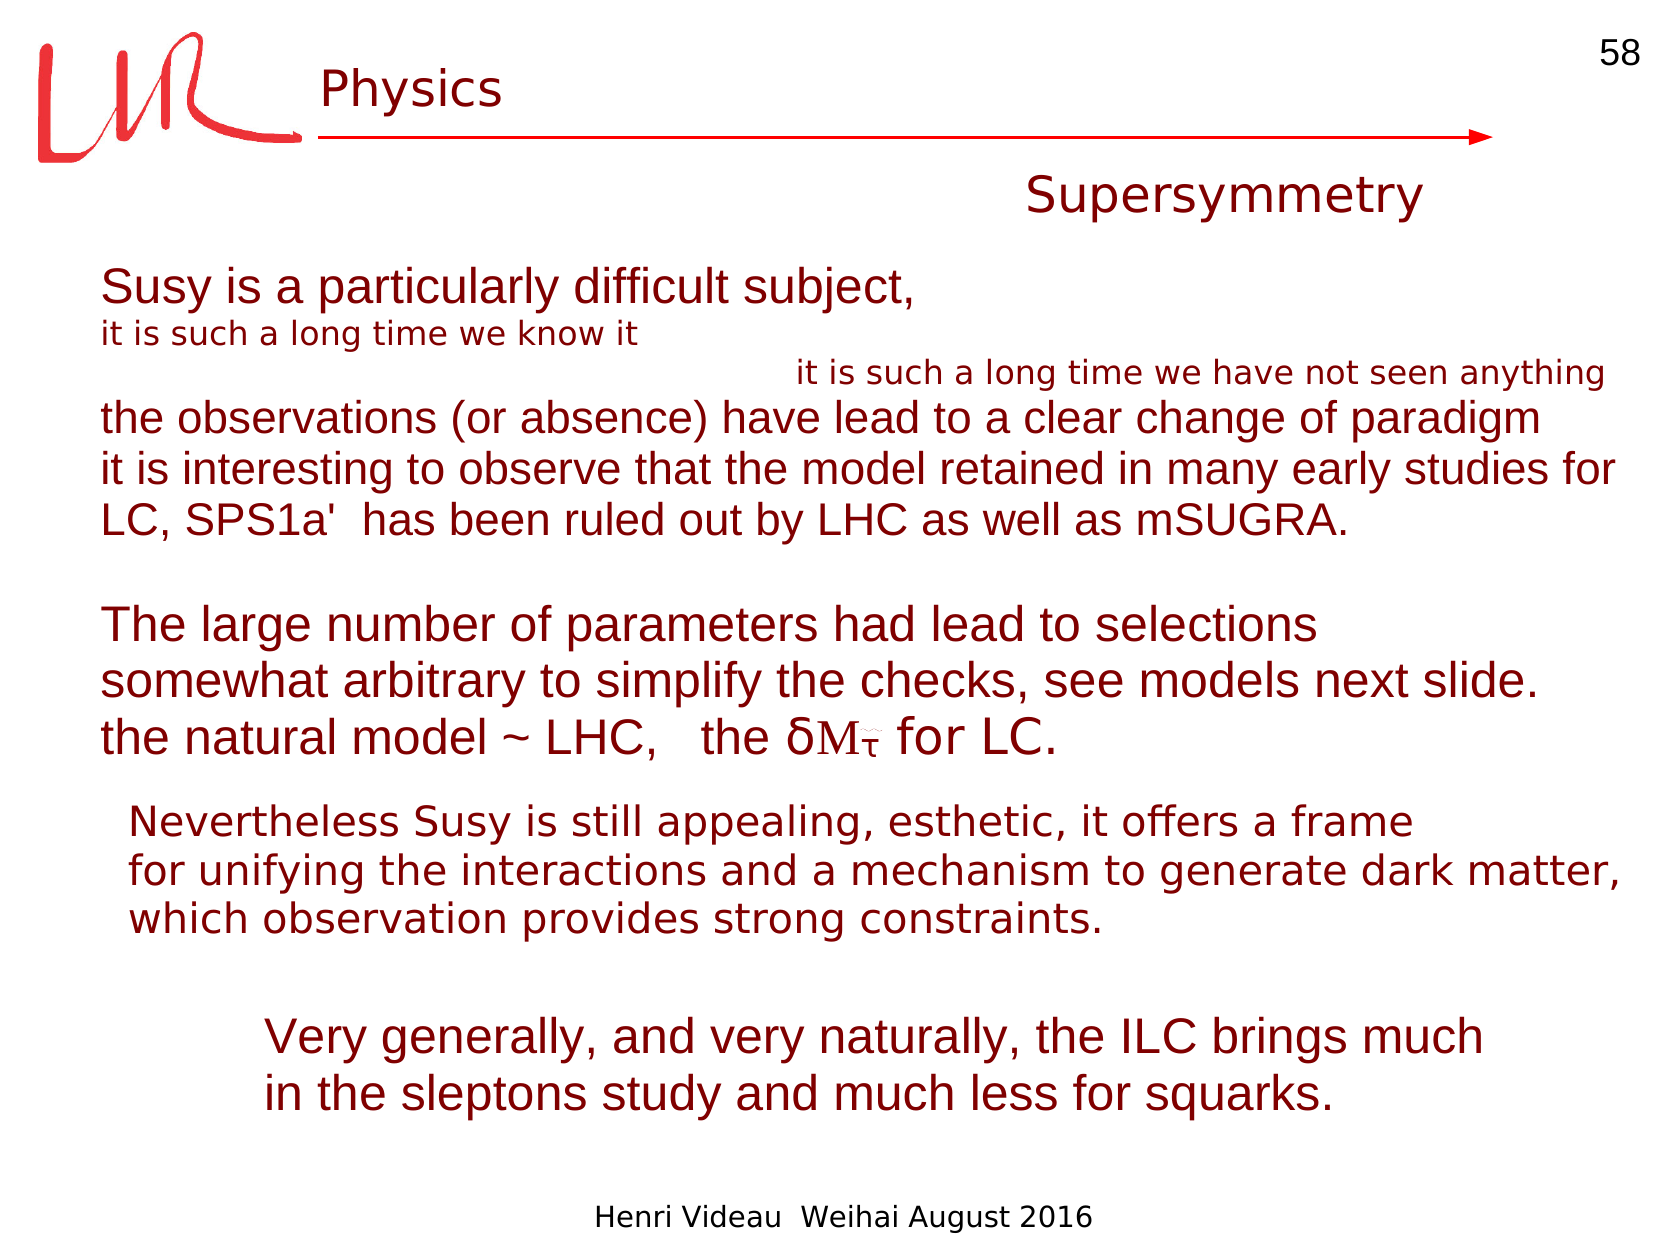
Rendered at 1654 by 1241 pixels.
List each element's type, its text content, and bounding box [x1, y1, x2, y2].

text_box Supersymmetry [1025, 166, 1427, 226]
text_box Nevertheless Susy is still appealing, esthetic, it offers a frame for unifying the interactions and a mechanism to generate dark matter, which observation provides strong constraints. [127, 798, 1626, 961]
text_box Very generally, and very naturally, the ILC brings much in the sleptons study and much less for squarks. [264, 1008, 1552, 1121]
picture [38, 32, 302, 163]
text_box Susy is a particularly difficult subject, it is such a long time we know it it is such a long time we have not seen anything the observations (or absence) have lead to a clear change of paradigm it is interesting to observe that the model retained in many early studies for LC, SPS1a' has been ruled out by LHC as well as mSUGRA. The large number of parameters had lead to selections somewhat arbitrary to simplify the checks, see models next slide. the natural model ~ LHC, the δMτ for LC. [100, 258, 1620, 780]
